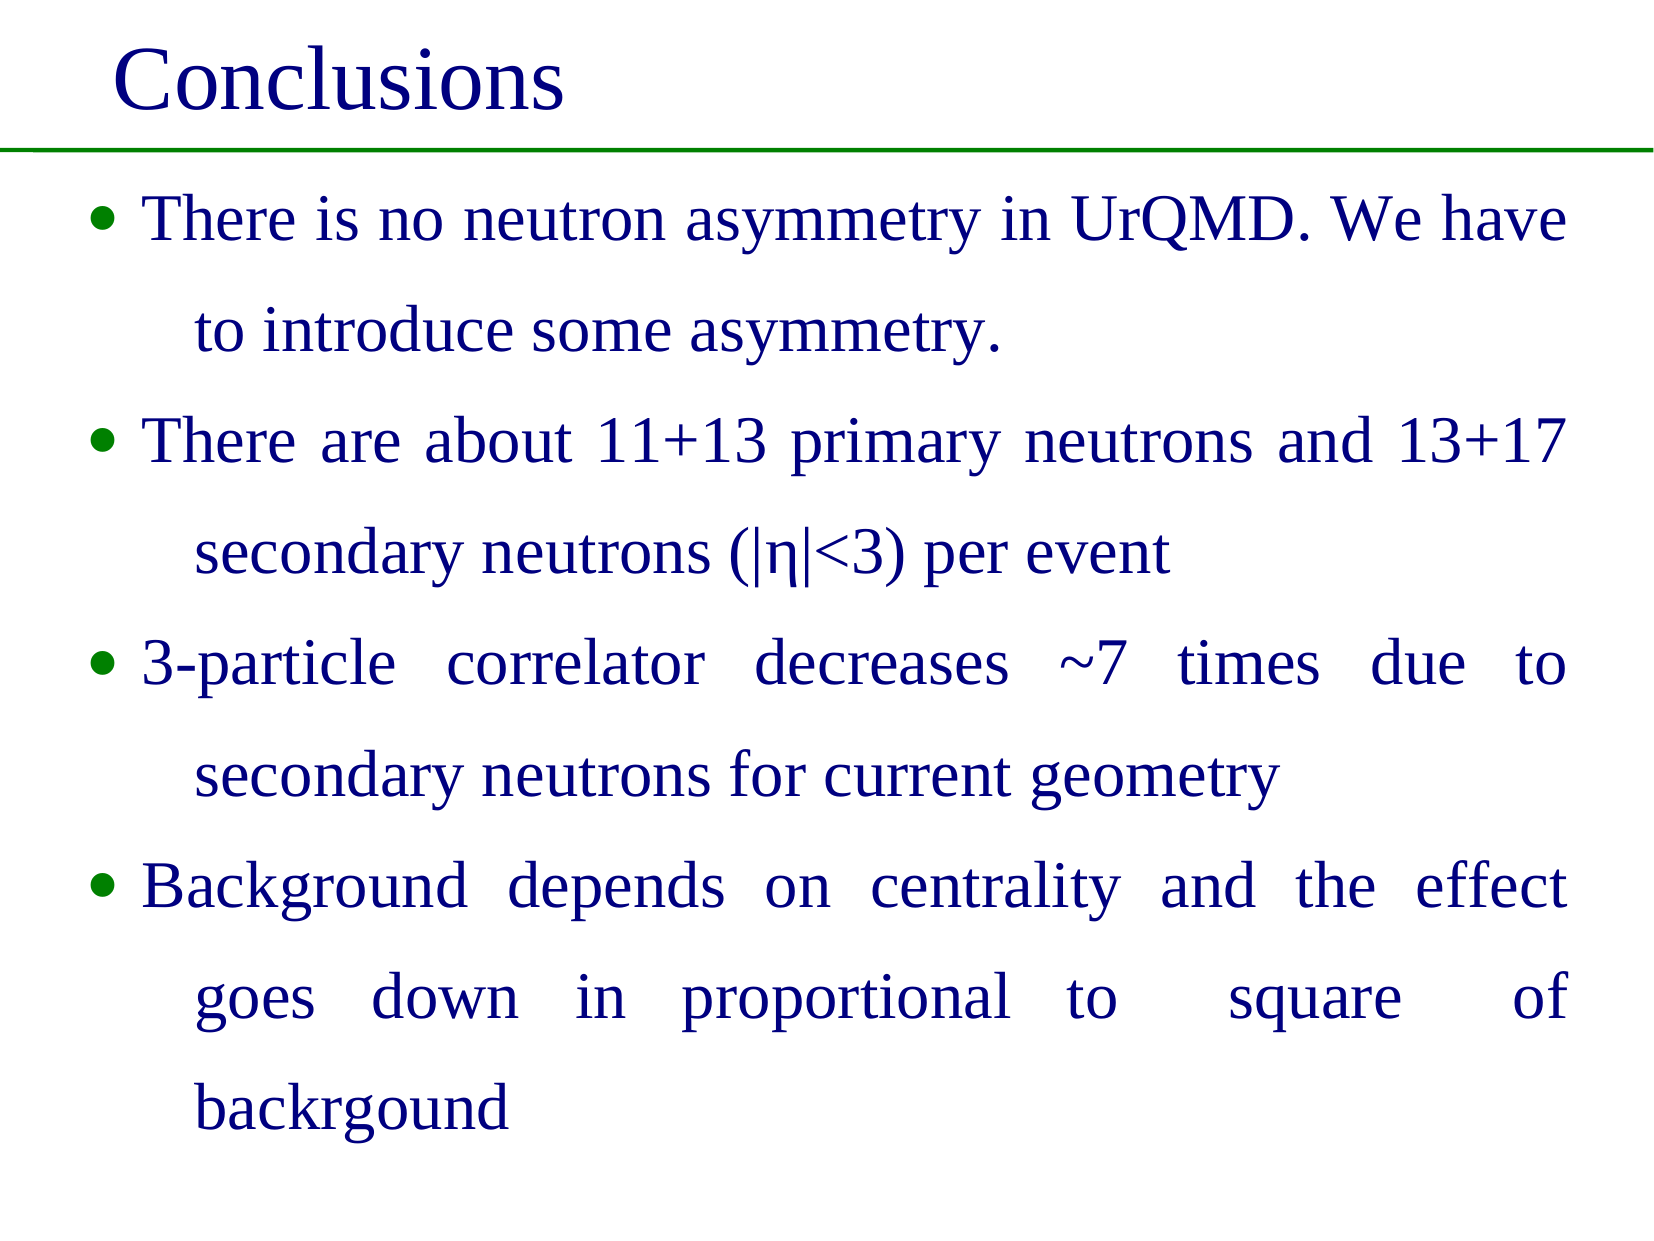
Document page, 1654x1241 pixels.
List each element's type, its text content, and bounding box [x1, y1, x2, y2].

title Conclusions [34, 3, 624, 147]
text_box There is no neutron asymmetry in UrQMD. We have to introduce some asymmetry. There are about 11+13 primary neutrons and 13+17 secondary neutrons (|η|<3) per event 3-particle correlator decreases ~7 times due to secondary neutrons for current geometry Background depends on centrality and the effect goes down in proportional to square of backrgound [82, 162, 1571, 1237]
